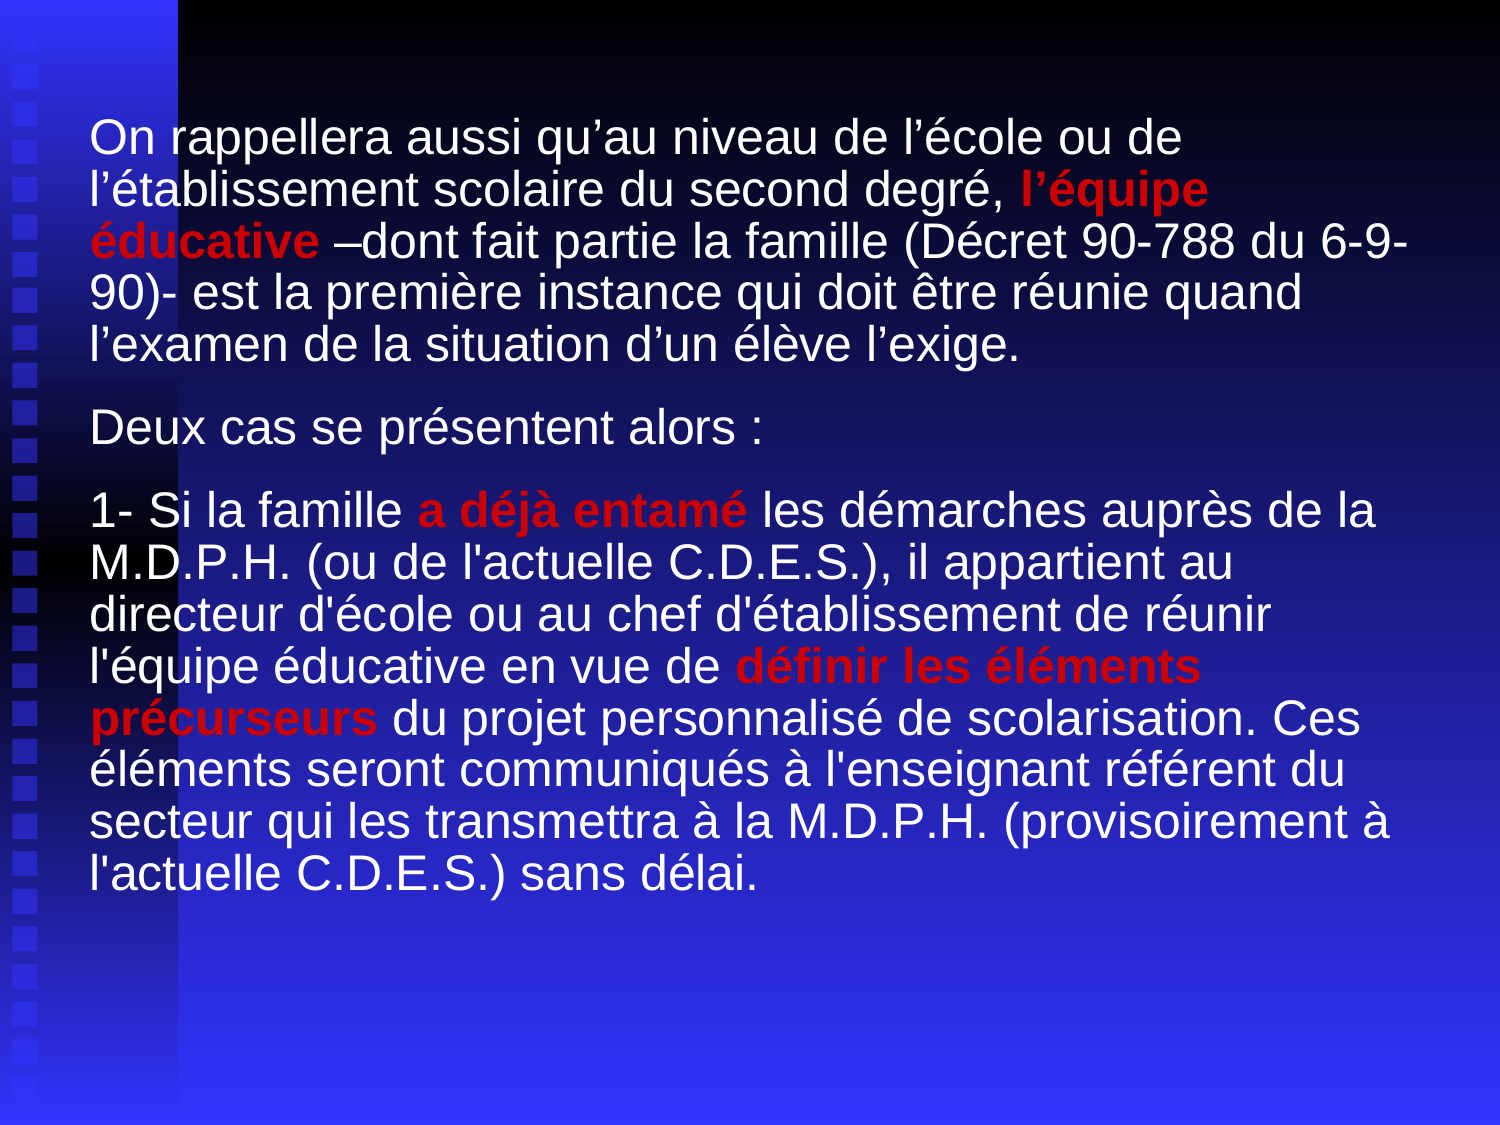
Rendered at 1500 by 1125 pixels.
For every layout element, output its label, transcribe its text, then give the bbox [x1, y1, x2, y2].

text_box On rappellera aussi qu’au niveau de l’école ou de l’établissement scolaire du second degré, l’équipe éducative –dont fait partie la famille (Décret 90-788 du 6-9-90)- est la première instance qui doit être réunie quand l’examen de la situation d’un élève l’exige. Deux cas se présentent alors : 1- Si la famille a déjà entamé les démarches auprès de la M.D.P.H. (ou de l'actuelle C.D.E.S.), il appartient au directeur d'école ou au chef d'établissement de réunir l'équipe éducative en vue de définir les éléments précurseurs du projet personnalisé de scolarisation. Ces éléments seront communiqués à l'enseignant référent du secteur qui les transmettra à la M.D.P.H. (provisoirement à l'actuelle C.D.E.S.) sans délai. [75, 105, 1426, 909]
